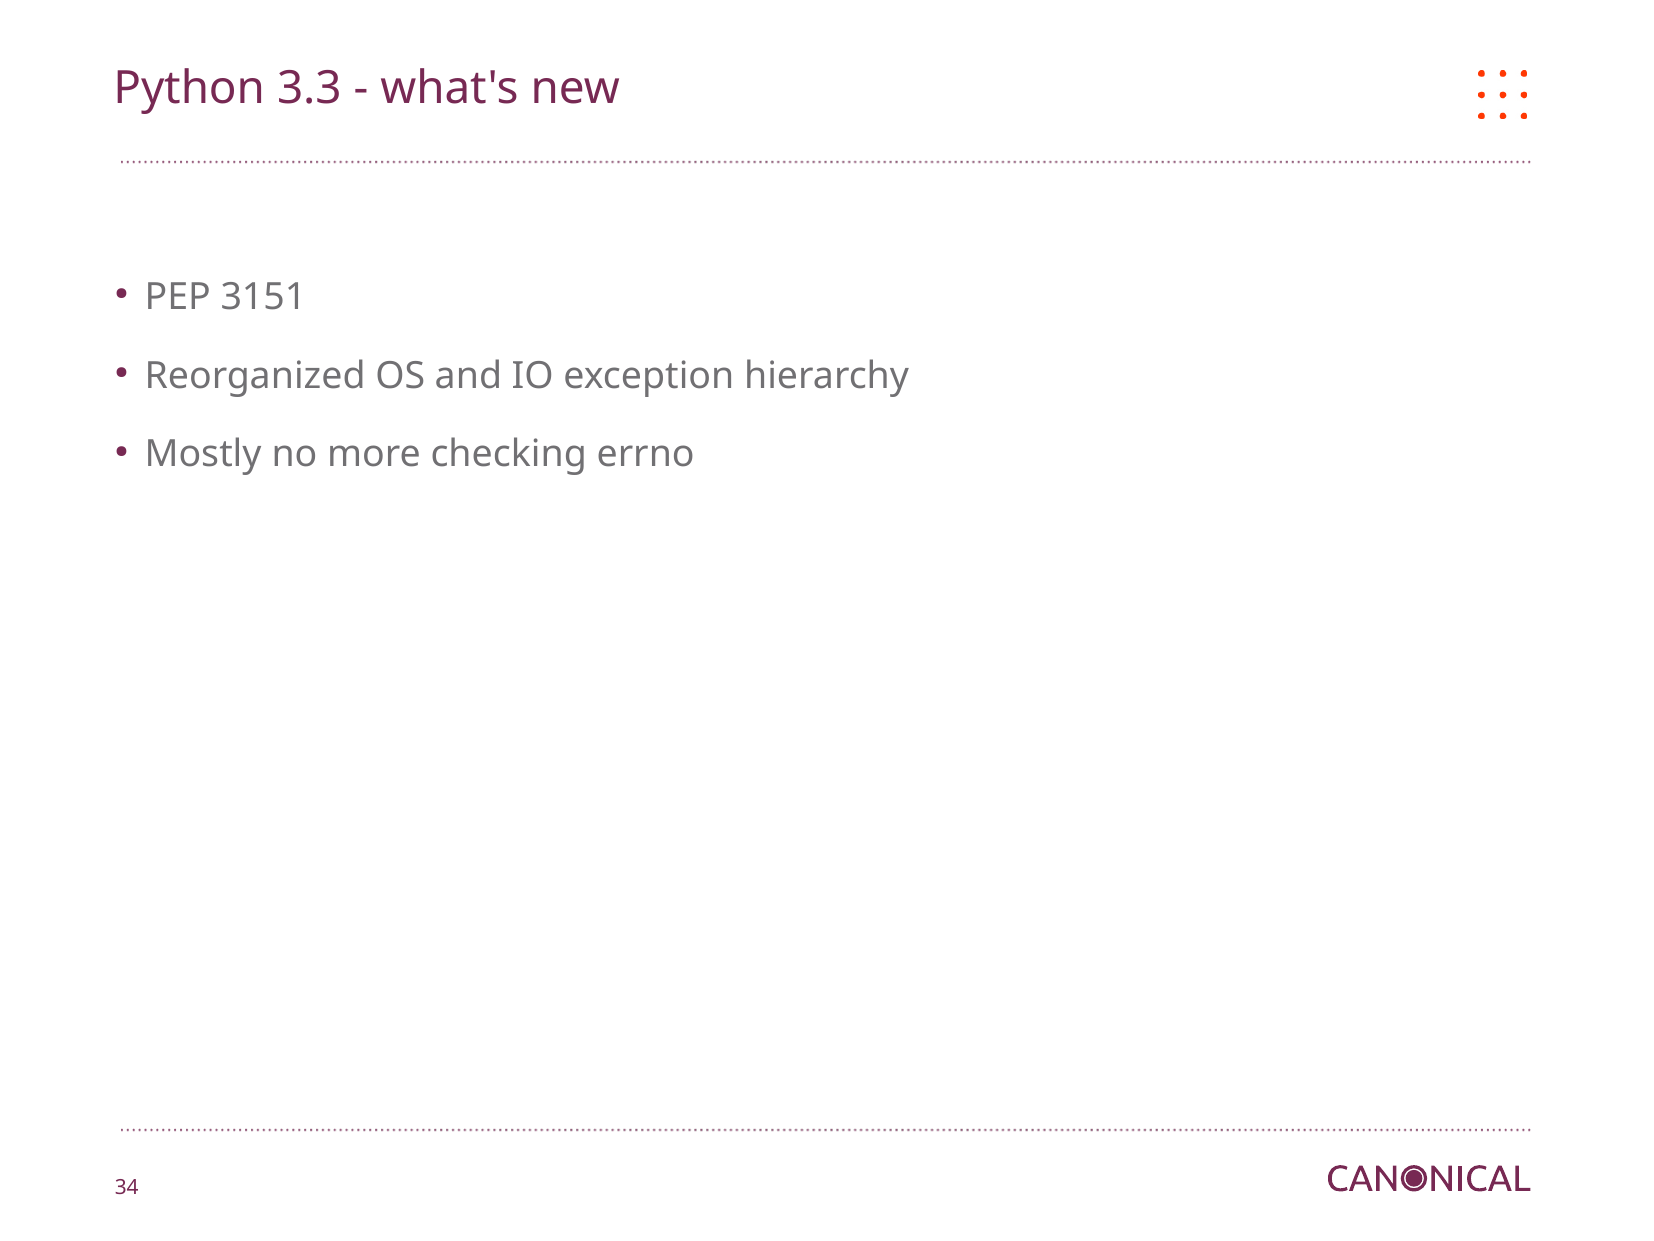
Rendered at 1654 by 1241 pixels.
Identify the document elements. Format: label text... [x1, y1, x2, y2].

list PEP 3151 Reorganized OS and IO exception hierarchy Mostly no more checking errno [115, 256, 1540, 977]
picture [111, 1127, 1533, 1134]
title Python 3.3 - what's new [113, 64, 1382, 107]
picture [111, 159, 1533, 166]
picture [1478, 70, 1527, 119]
